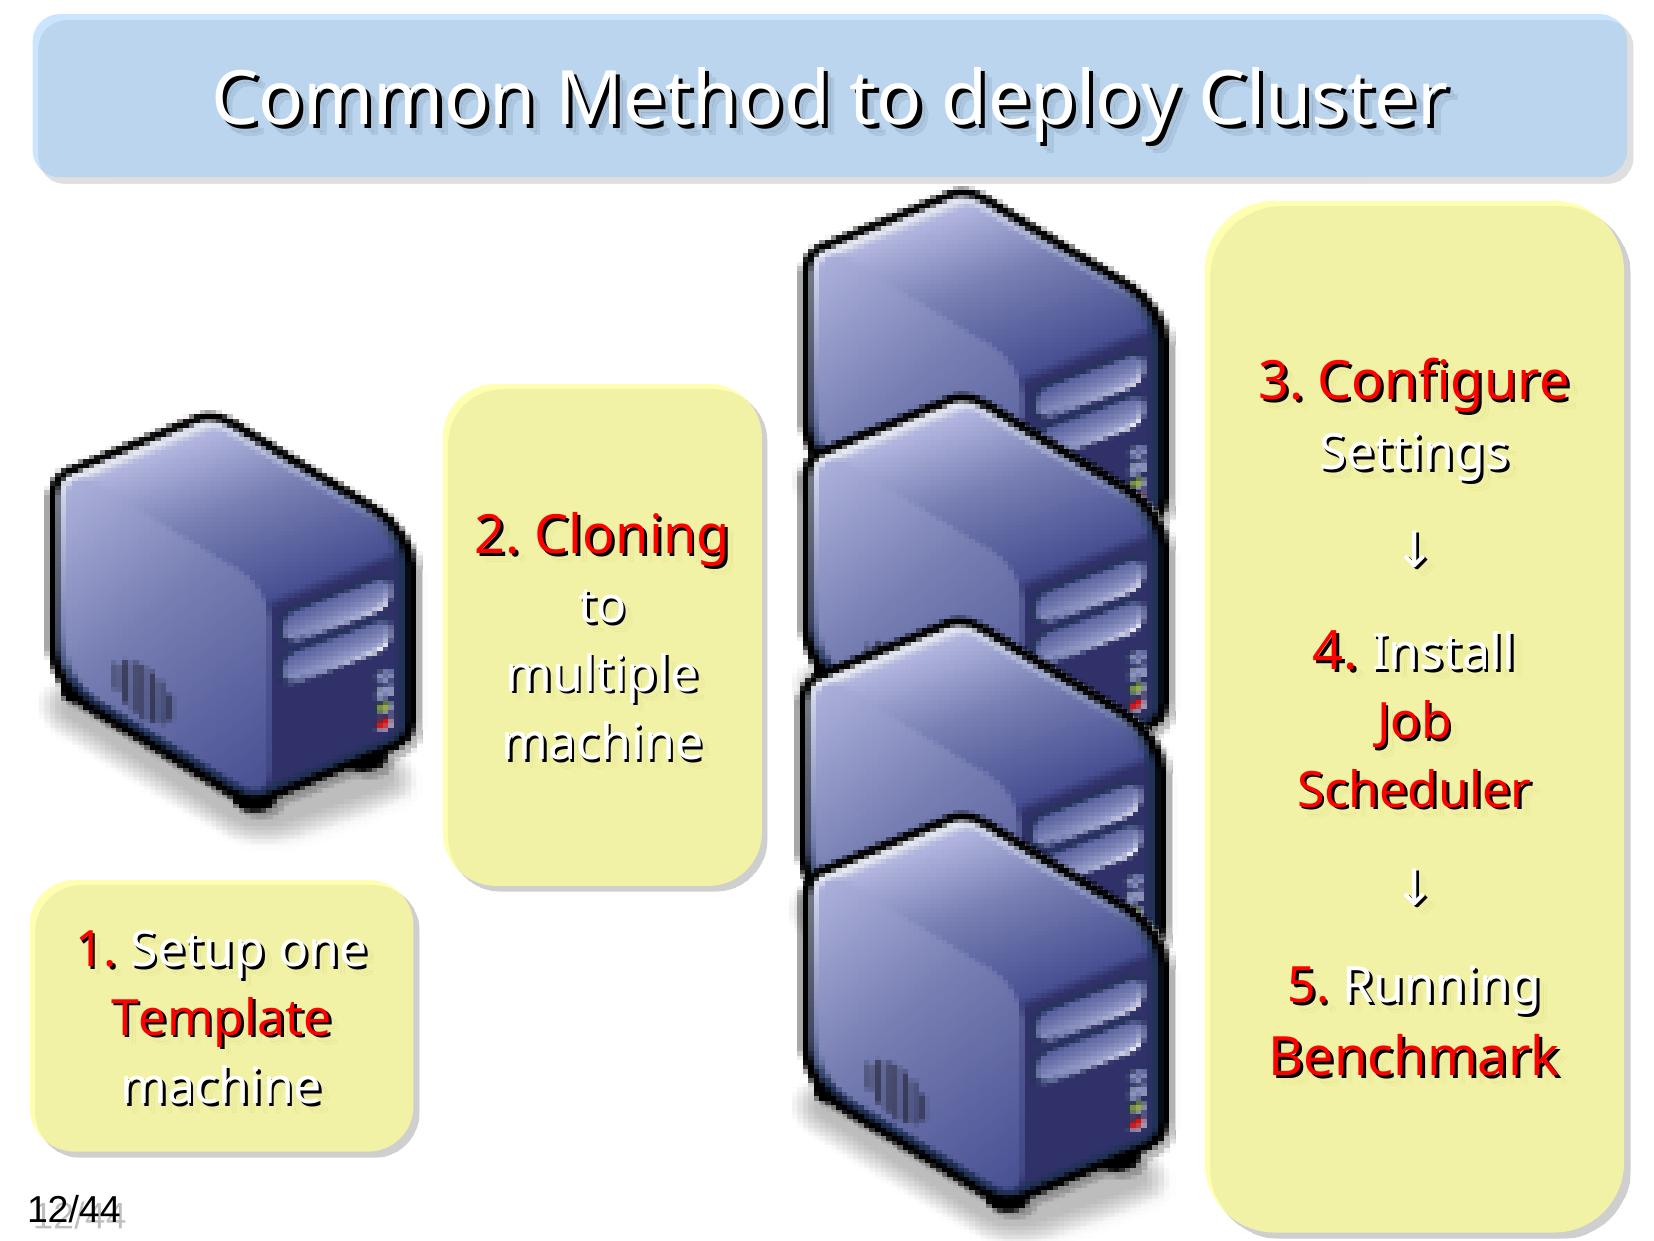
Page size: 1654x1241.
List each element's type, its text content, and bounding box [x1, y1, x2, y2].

text_box 2. Cloning to multiple machine [442, 383, 762, 886]
text_box 3. Configure Settings ↓ 4. Install Job Scheduler ↓ 5. Running Benchmark [1204, 200, 1625, 1233]
text_box 1. Setup one Template machine [29, 879, 414, 1152]
text_box <編號>/44 [0, 1181, 148, 1239]
picture [17, 397, 461, 898]
text_box Common Method to deploy Cluster [32, 14, 1628, 178]
picture [767, 173, 1214, 1241]
